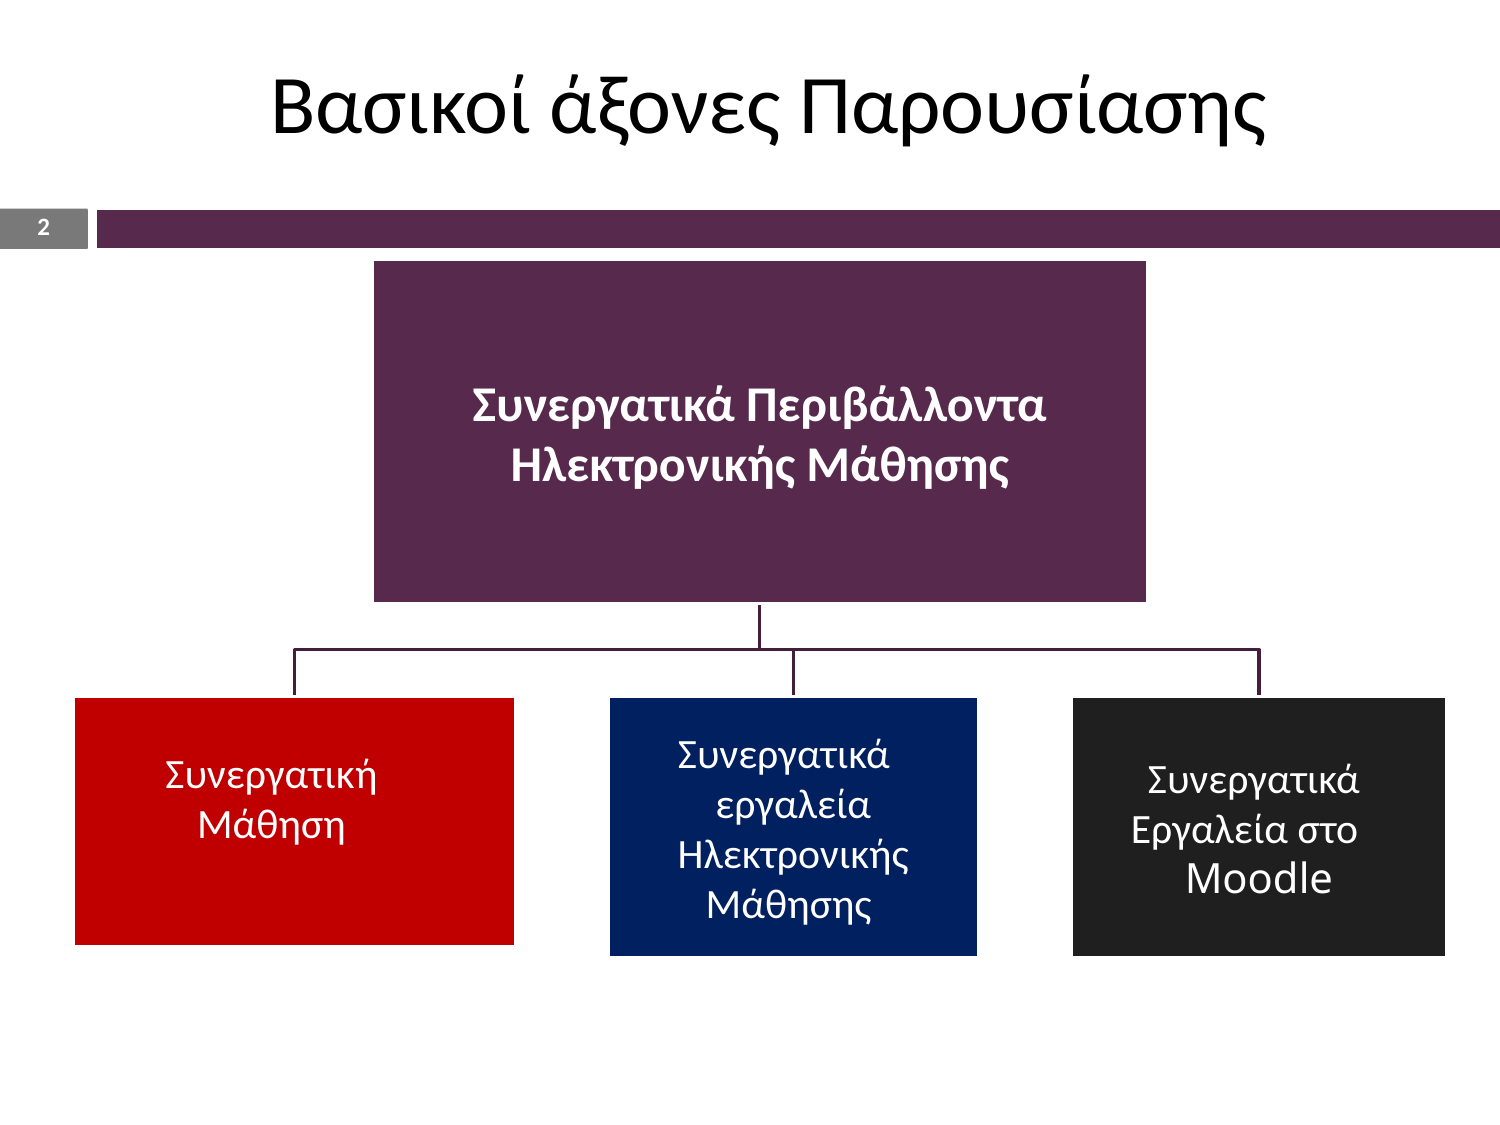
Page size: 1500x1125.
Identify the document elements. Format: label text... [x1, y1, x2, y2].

text_box 2 [0, 208, 88, 249]
text_box [73, 696, 516, 947]
text_box Συνεργατικά εργαλεία Ηλεκτρονικής Μάθησης [608, 696, 979, 958]
text_box Συνεργατικά Περιβάλλοντα Ηλεκτρονικής Μάθησης [372, 259, 1148, 604]
title Βασικοί άξονες Παρουσίασης [100, 19, 1438, 182]
text_box Συνεργατικά Εργαλεία στο Moodle [1071, 696, 1447, 958]
text_box Συνεργατική Μάθηση [112, 740, 431, 854]
